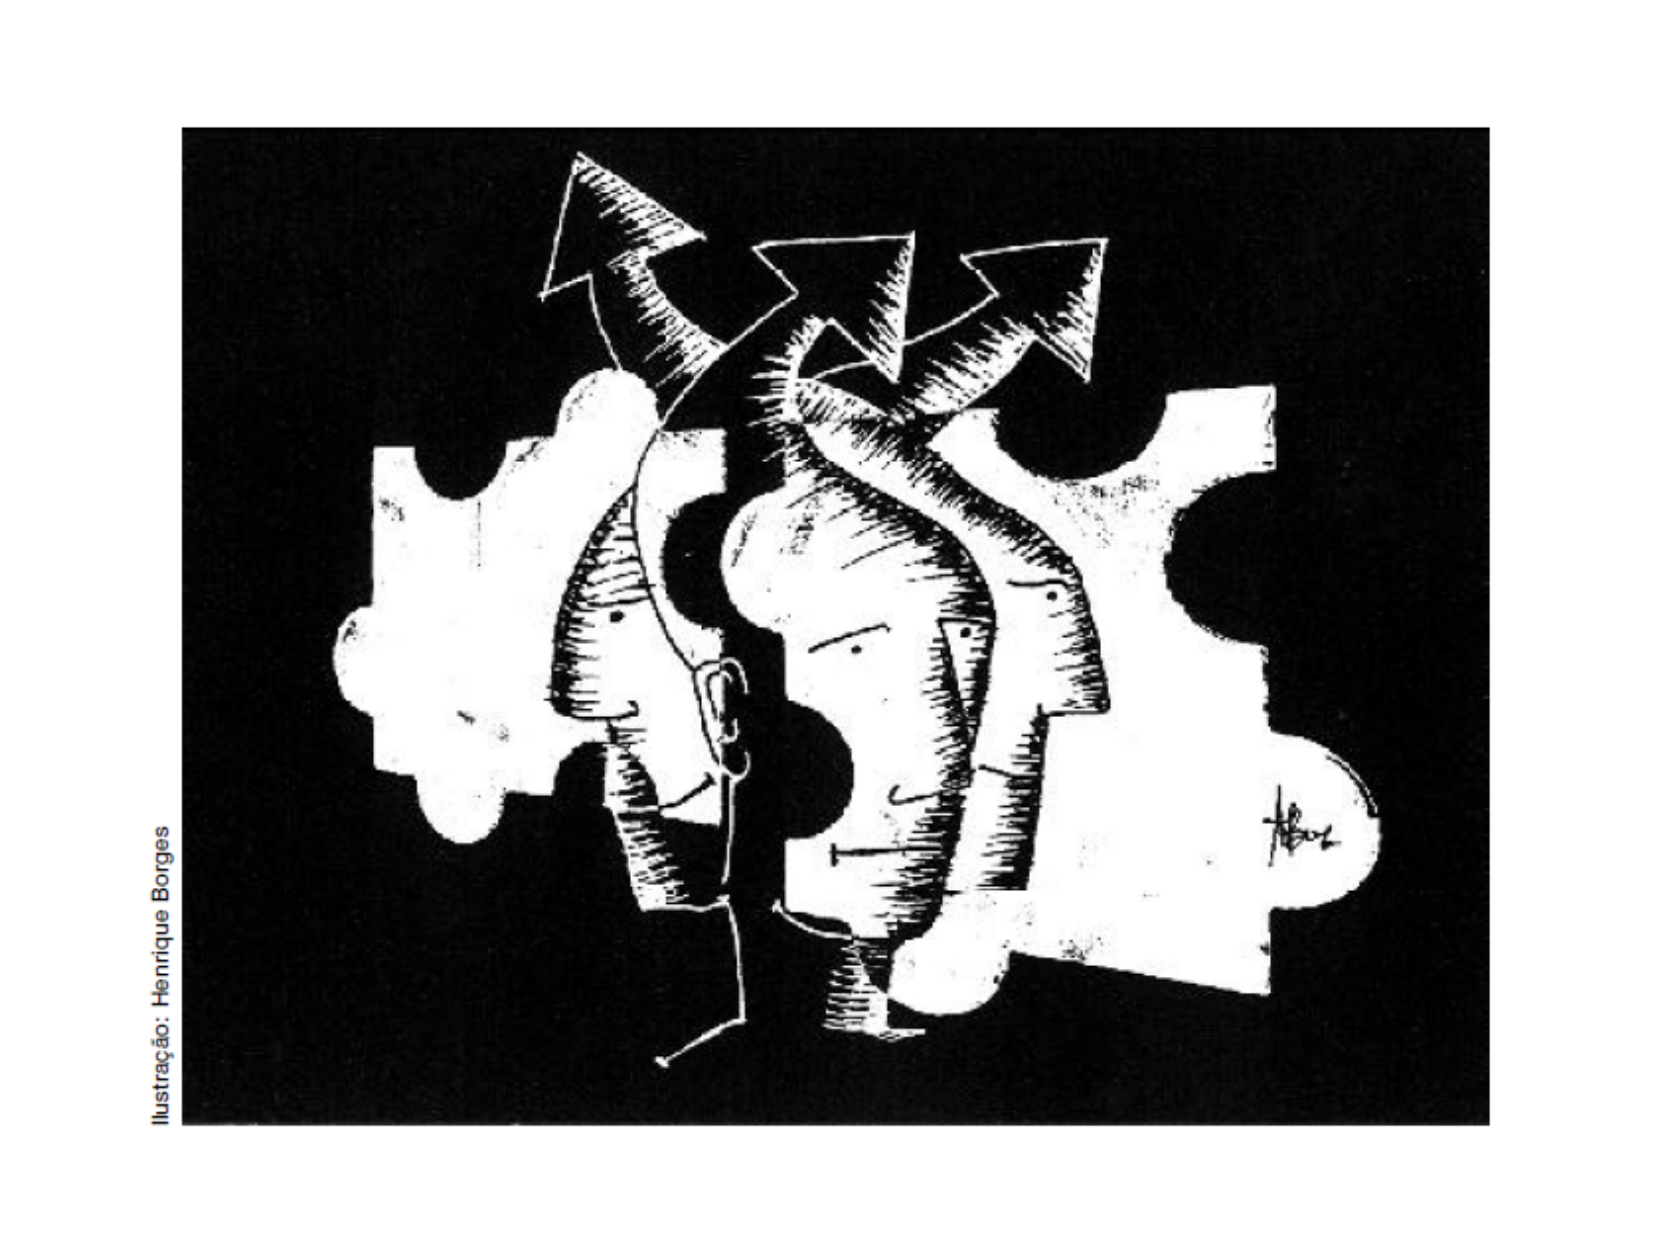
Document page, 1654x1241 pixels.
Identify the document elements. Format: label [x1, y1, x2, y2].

picture [137, 118, 1506, 1146]
